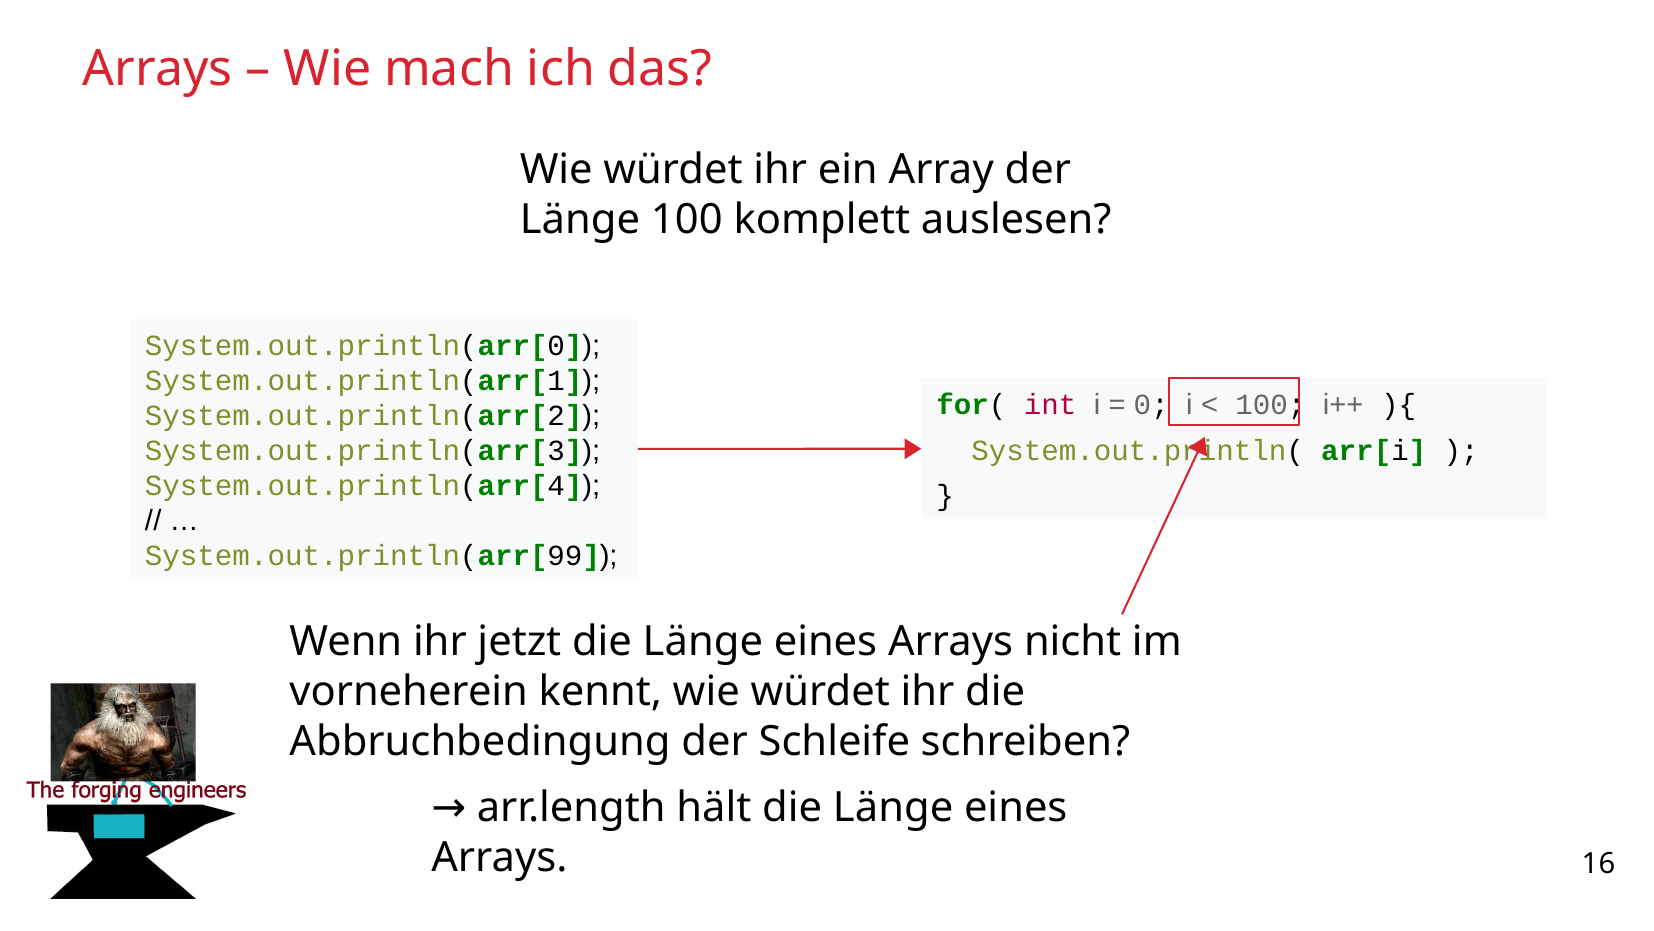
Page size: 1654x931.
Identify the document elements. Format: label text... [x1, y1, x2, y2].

picture [17, 679, 254, 916]
text_box → arr.length hält die Länge eines Arrays. [431, 779, 1193, 839]
text_box System.out.println(arr[0]); System.out.println(arr[1]); System.out.println(arr[2]); System.out.println(arr[3]); System.out.println(arr[4]); // … System.out.println(arr[99]); [130, 319, 638, 579]
text_box Wie würdet ihr ein Array der Länge 100 komplett auslesen? [519, 141, 1134, 249]
text_box for( int i = 0; i < 100; i++ ){ System.out.println( arr[i] ); } [1170, 379, 1298, 424]
title Arrays – Wie mach ich das? [82, 37, 1571, 95]
text_box for( int i = 0; i < 100; i++ ){ System.out.println( arr[i] ); } [921, 378, 1547, 519]
text_box Wenn ihr jetzt die Länge eines Arrays nicht im vorneherein kennt, wie würdet ihr die Abbruchbedingung der Schleife schreiben? [289, 614, 1365, 768]
